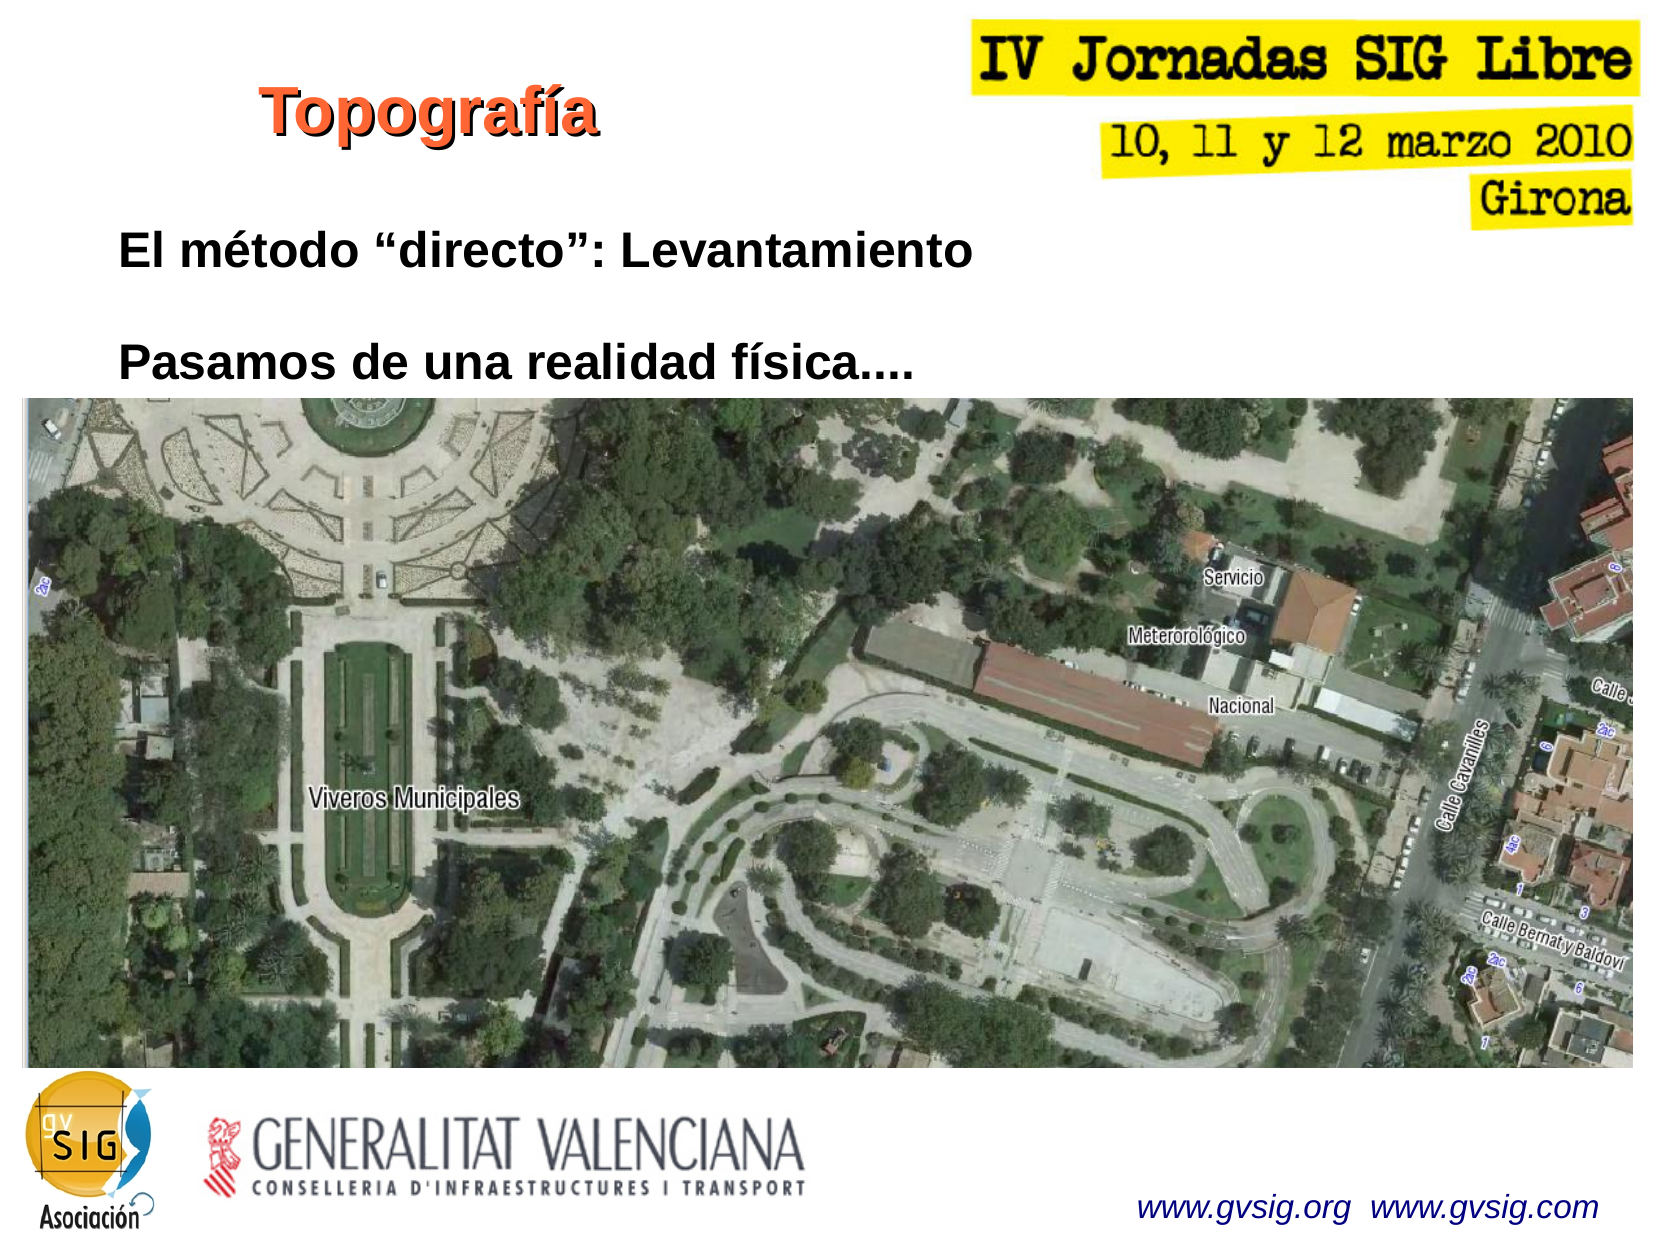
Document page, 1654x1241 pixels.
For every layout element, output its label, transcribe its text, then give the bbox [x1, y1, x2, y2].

picture [197, 1110, 815, 1204]
title Topografía [0, 14, 857, 207]
picture [0, 398, 1633, 1241]
picture [956, 0, 1654, 276]
subtitle El método “directo”: Levantamiento Pasamos de una realidad física.... [118, 222, 1607, 398]
